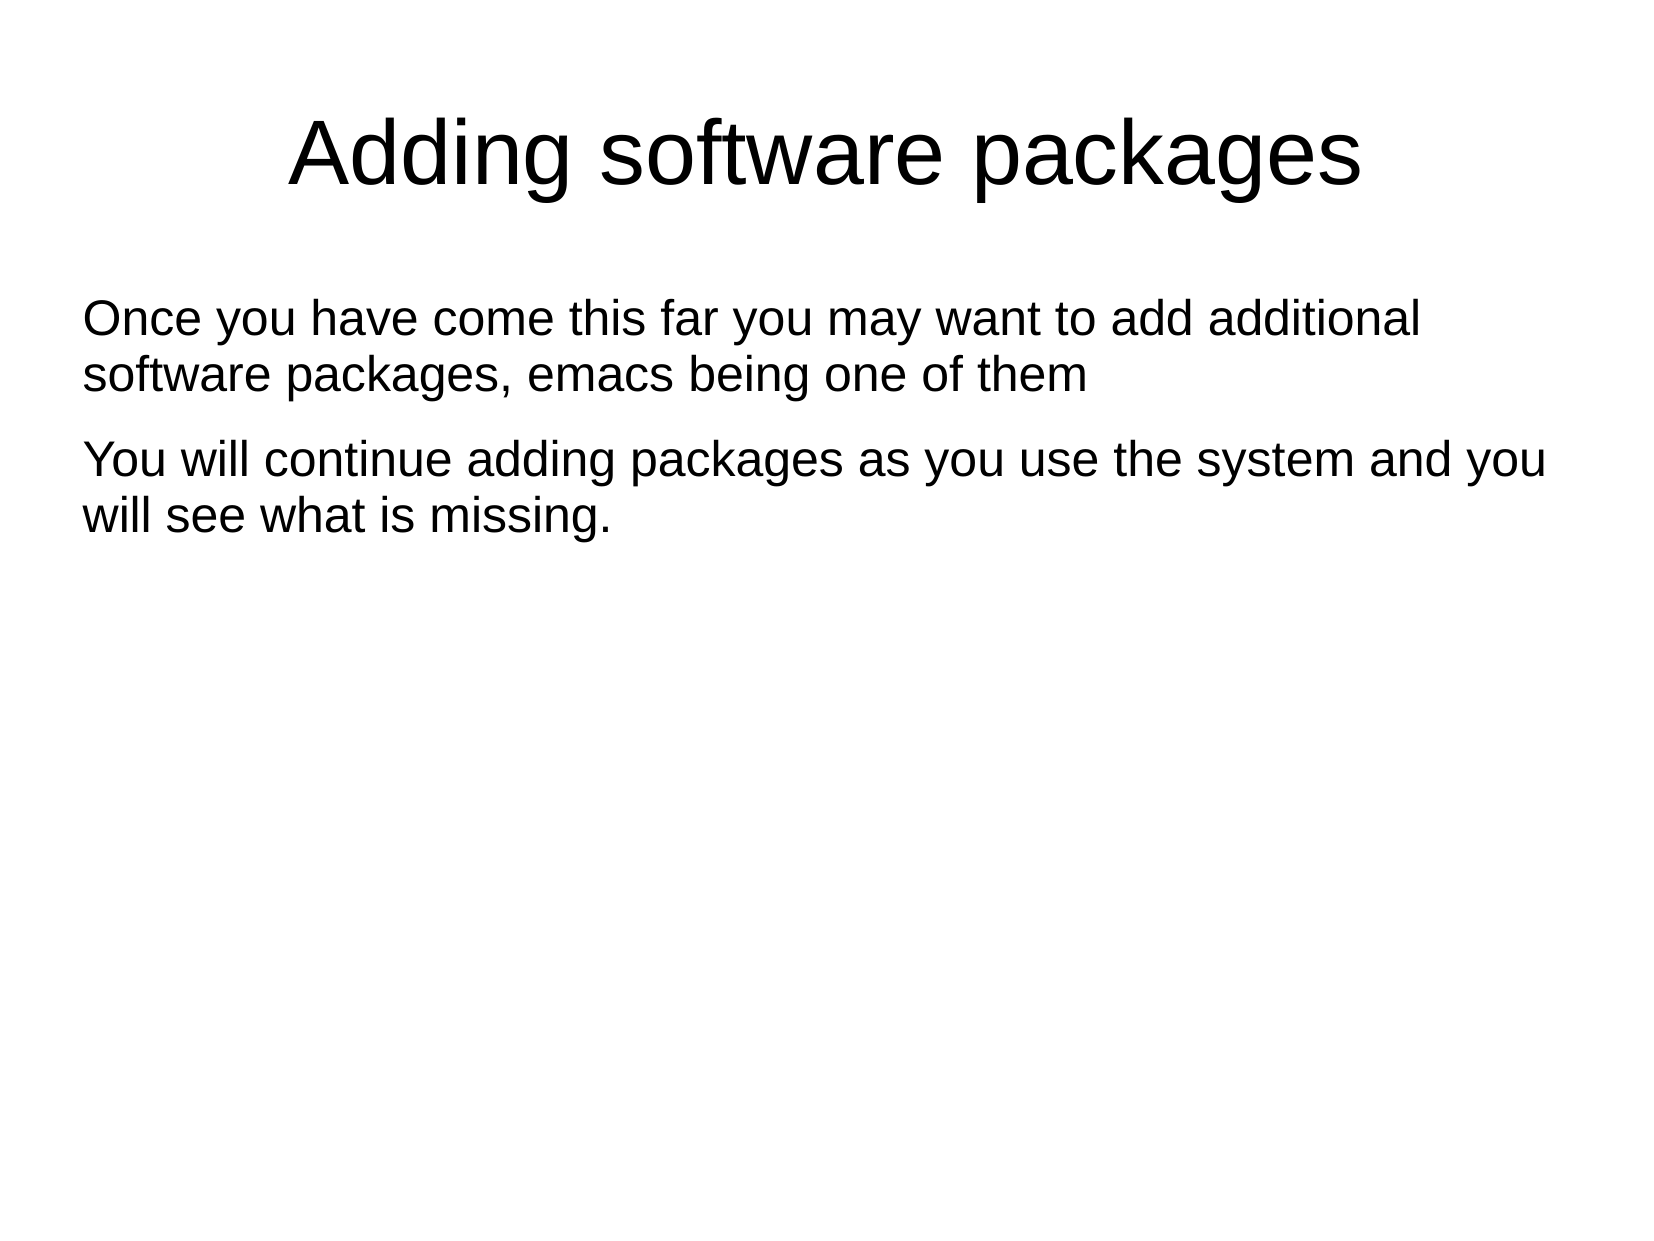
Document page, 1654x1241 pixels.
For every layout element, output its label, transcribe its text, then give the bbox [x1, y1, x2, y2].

list Once you have come this far you may want to add additional software packages, emacs being one of them You will continue adding packages as you use the system and you will see what is missing. [82, 290, 1571, 1010]
title Adding software packages [82, 49, 1571, 257]
